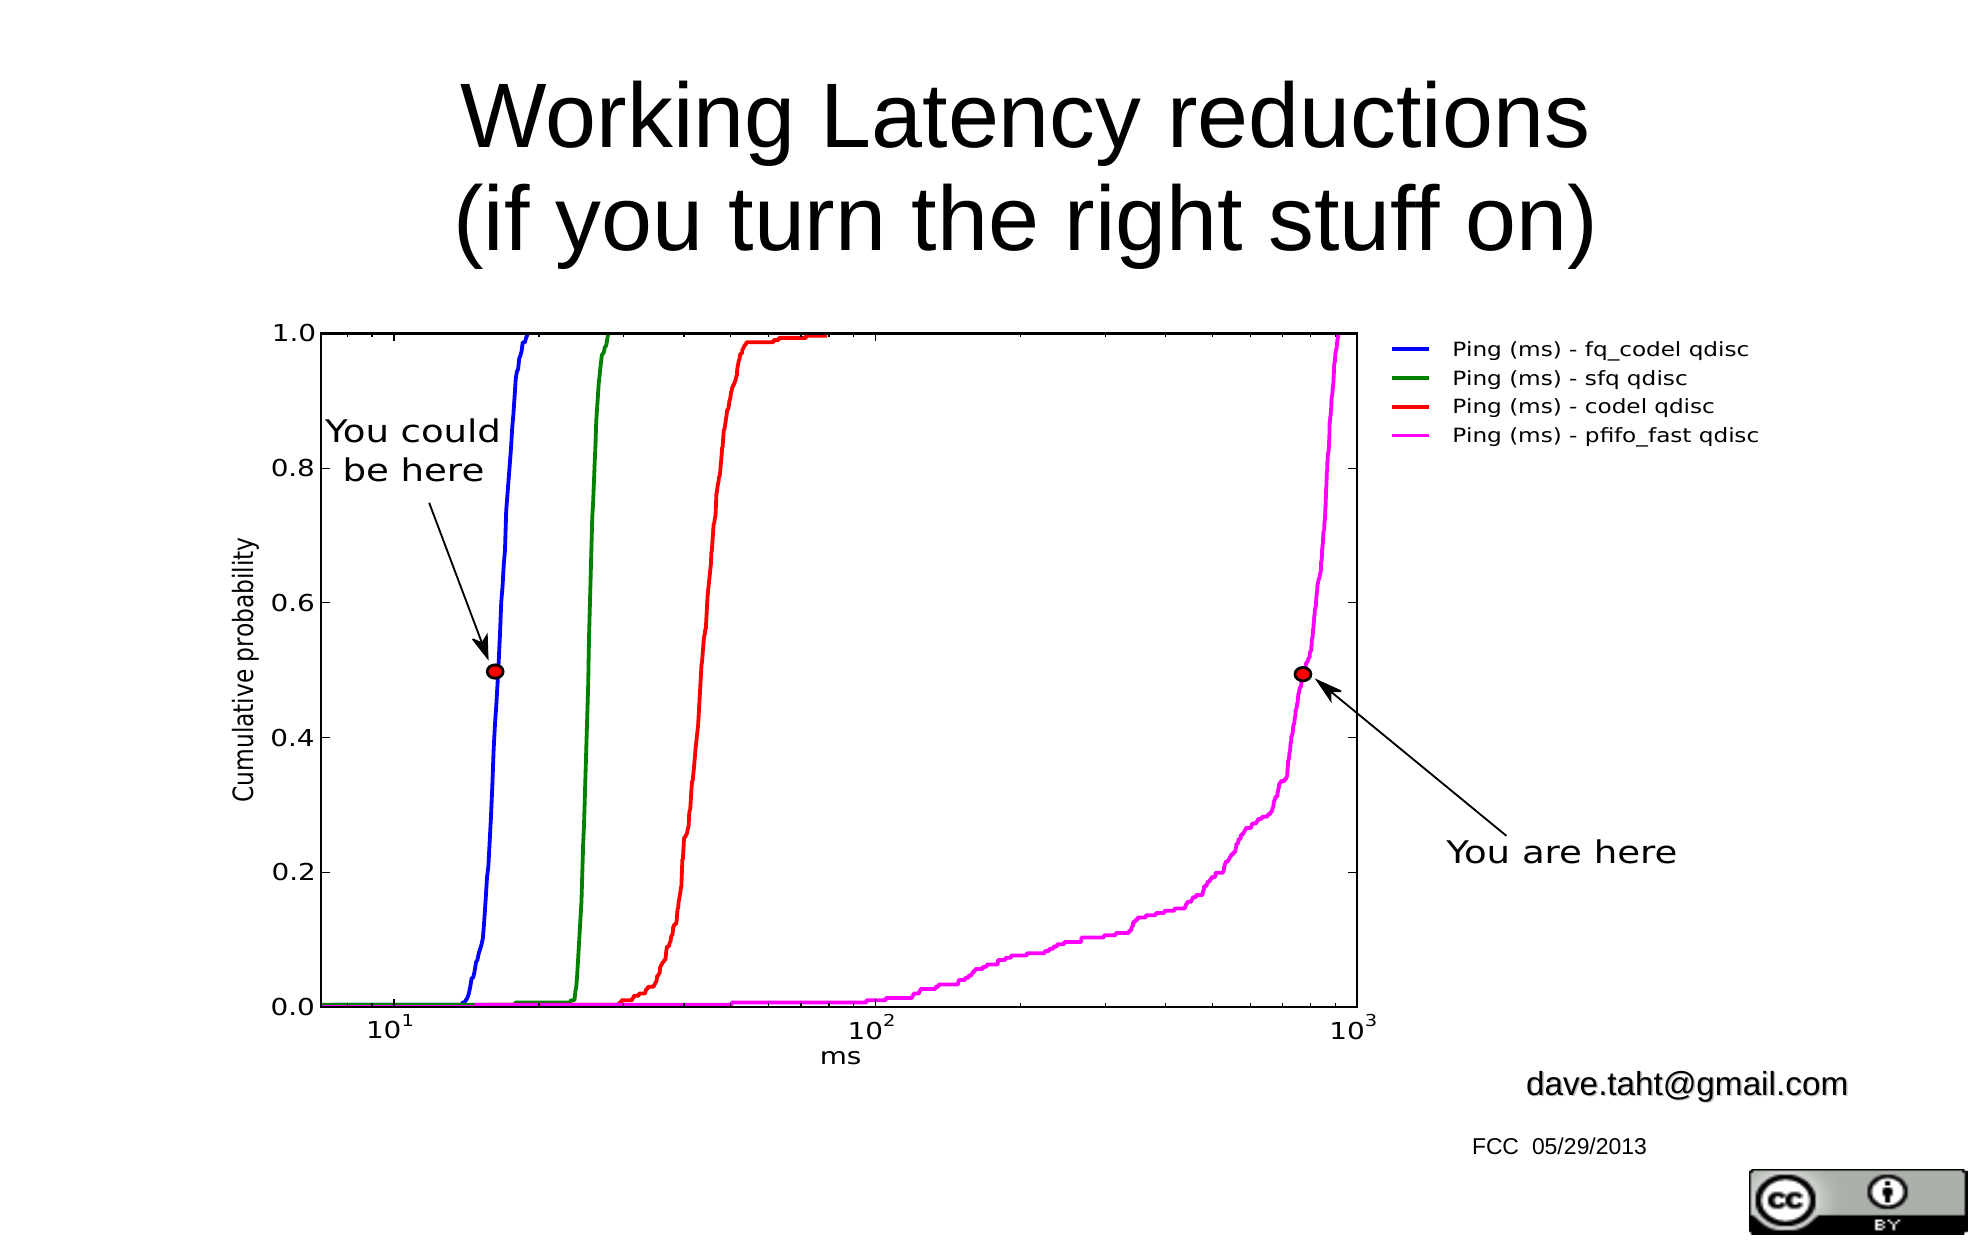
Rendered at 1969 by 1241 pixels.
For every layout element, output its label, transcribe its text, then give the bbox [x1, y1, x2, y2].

title [137, 994, 1969, 1241]
title Working Latency reductions (if you turn the right stuff on) [105, 34, 1948, 301]
picture [214, 309, 1786, 994]
